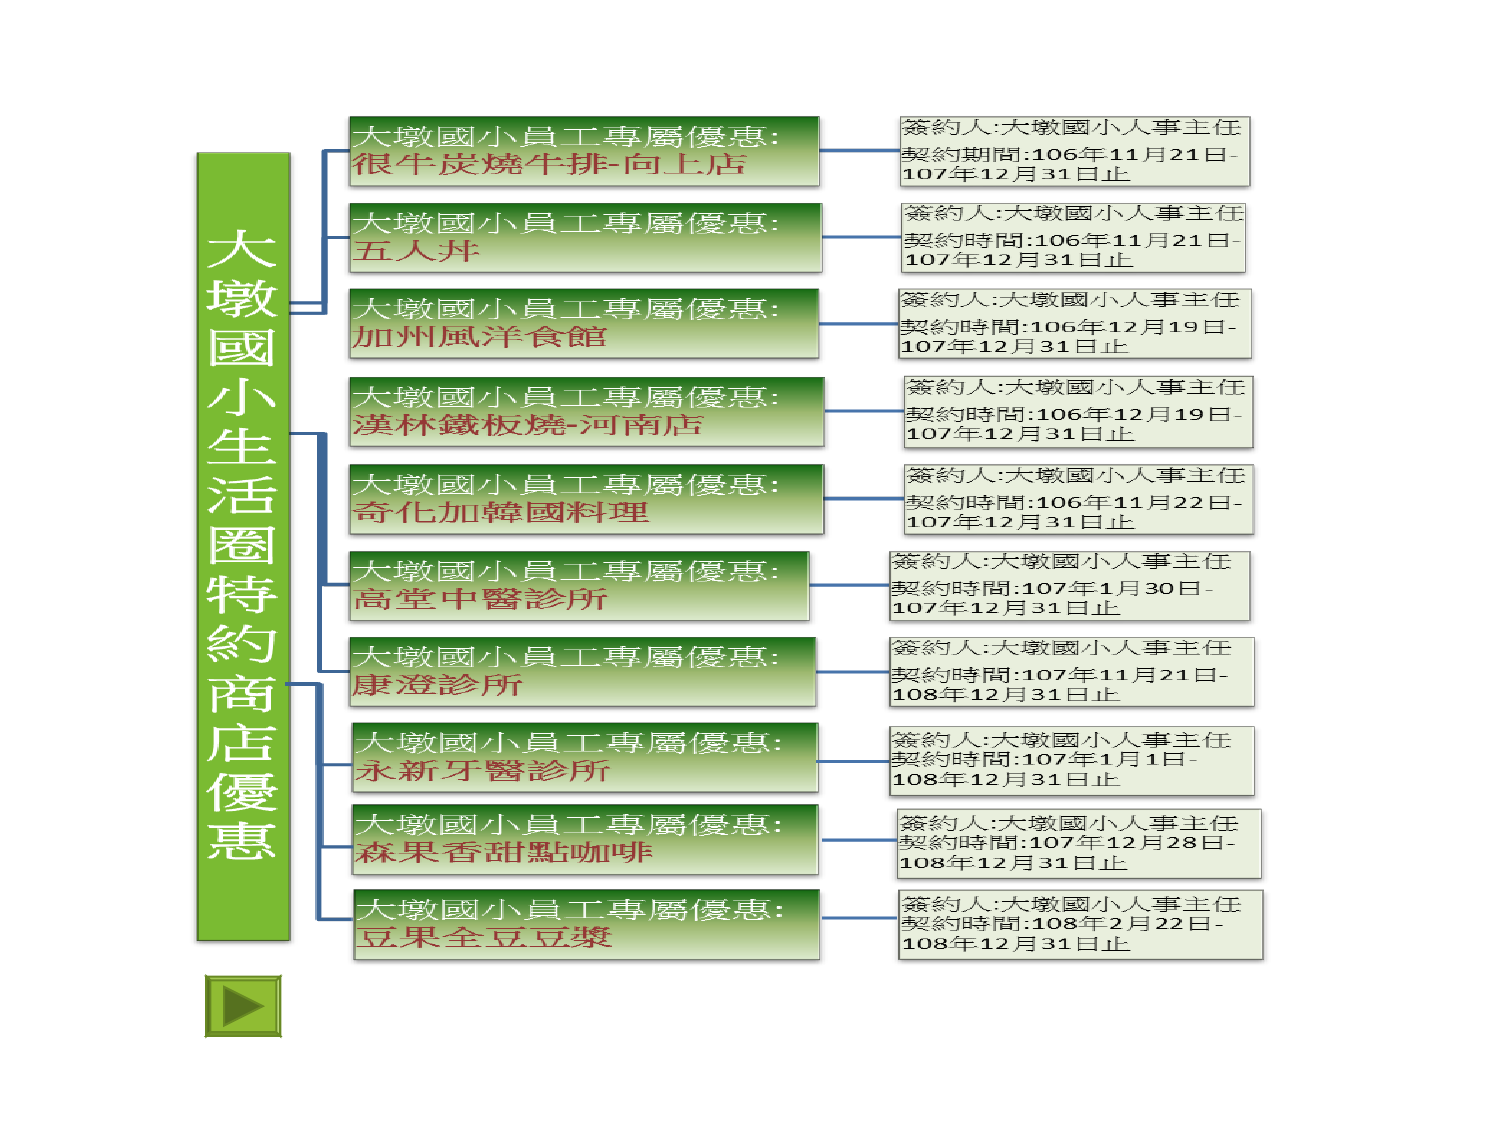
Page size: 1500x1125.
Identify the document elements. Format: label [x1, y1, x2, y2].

picture [143, 106, 1280, 977]
text_box [206, 976, 279, 1036]
